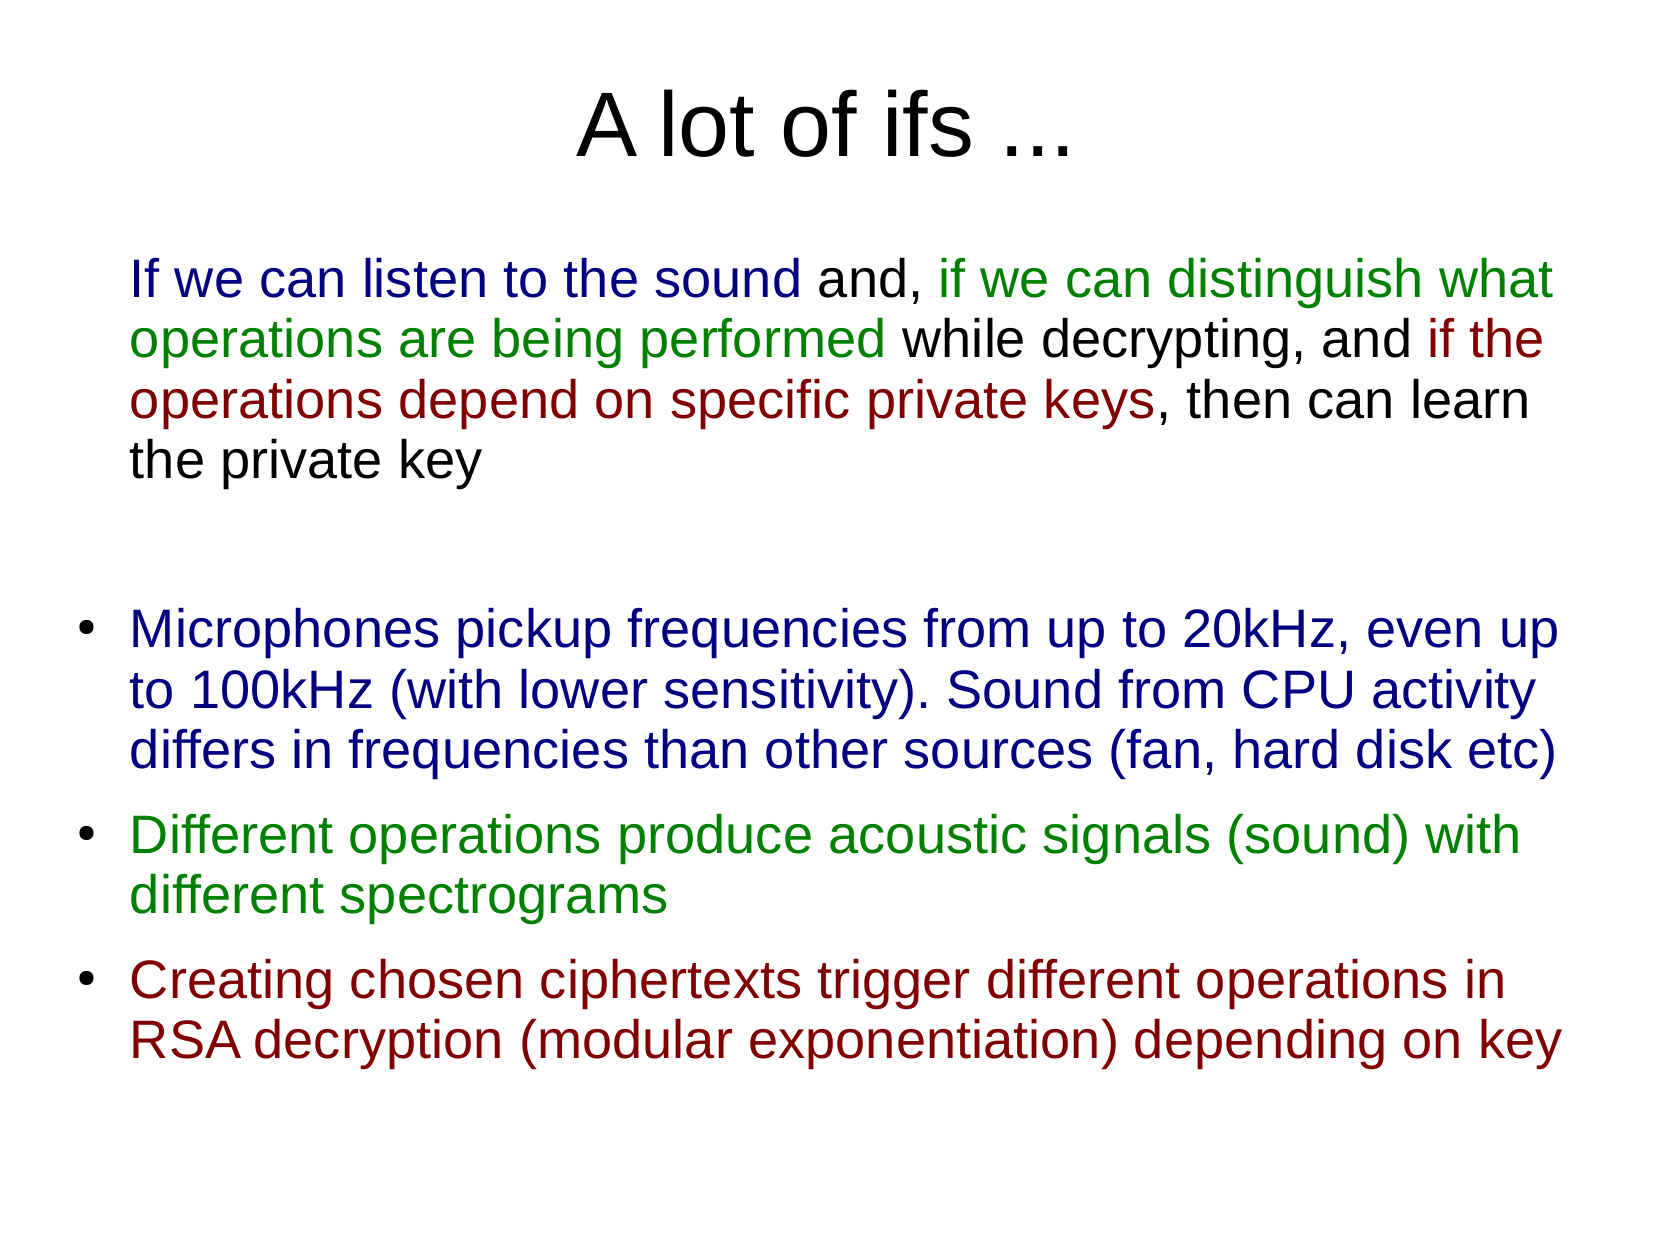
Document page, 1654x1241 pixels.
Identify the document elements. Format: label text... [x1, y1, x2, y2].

title A lot of ifs ... [82, 49, 1571, 201]
list If we can listen to the sound and, if we can distinguish what operations are being performed while decrypting, and if the operations depend on specific private keys, then can learn the private key Microphones pickup frequencies from up to 20kHz, even up to 100kHz (with lower sensitivity). Sound from CPU activity differs in frequencies than other sources (fan, hard disk etc) Different operations produce acoustic signals (sound) with different spectrograms Creating chosen ciphertexts trigger different operations in RSA decryption (modular exponentiation) depending on key [59, 248, 1595, 1130]
